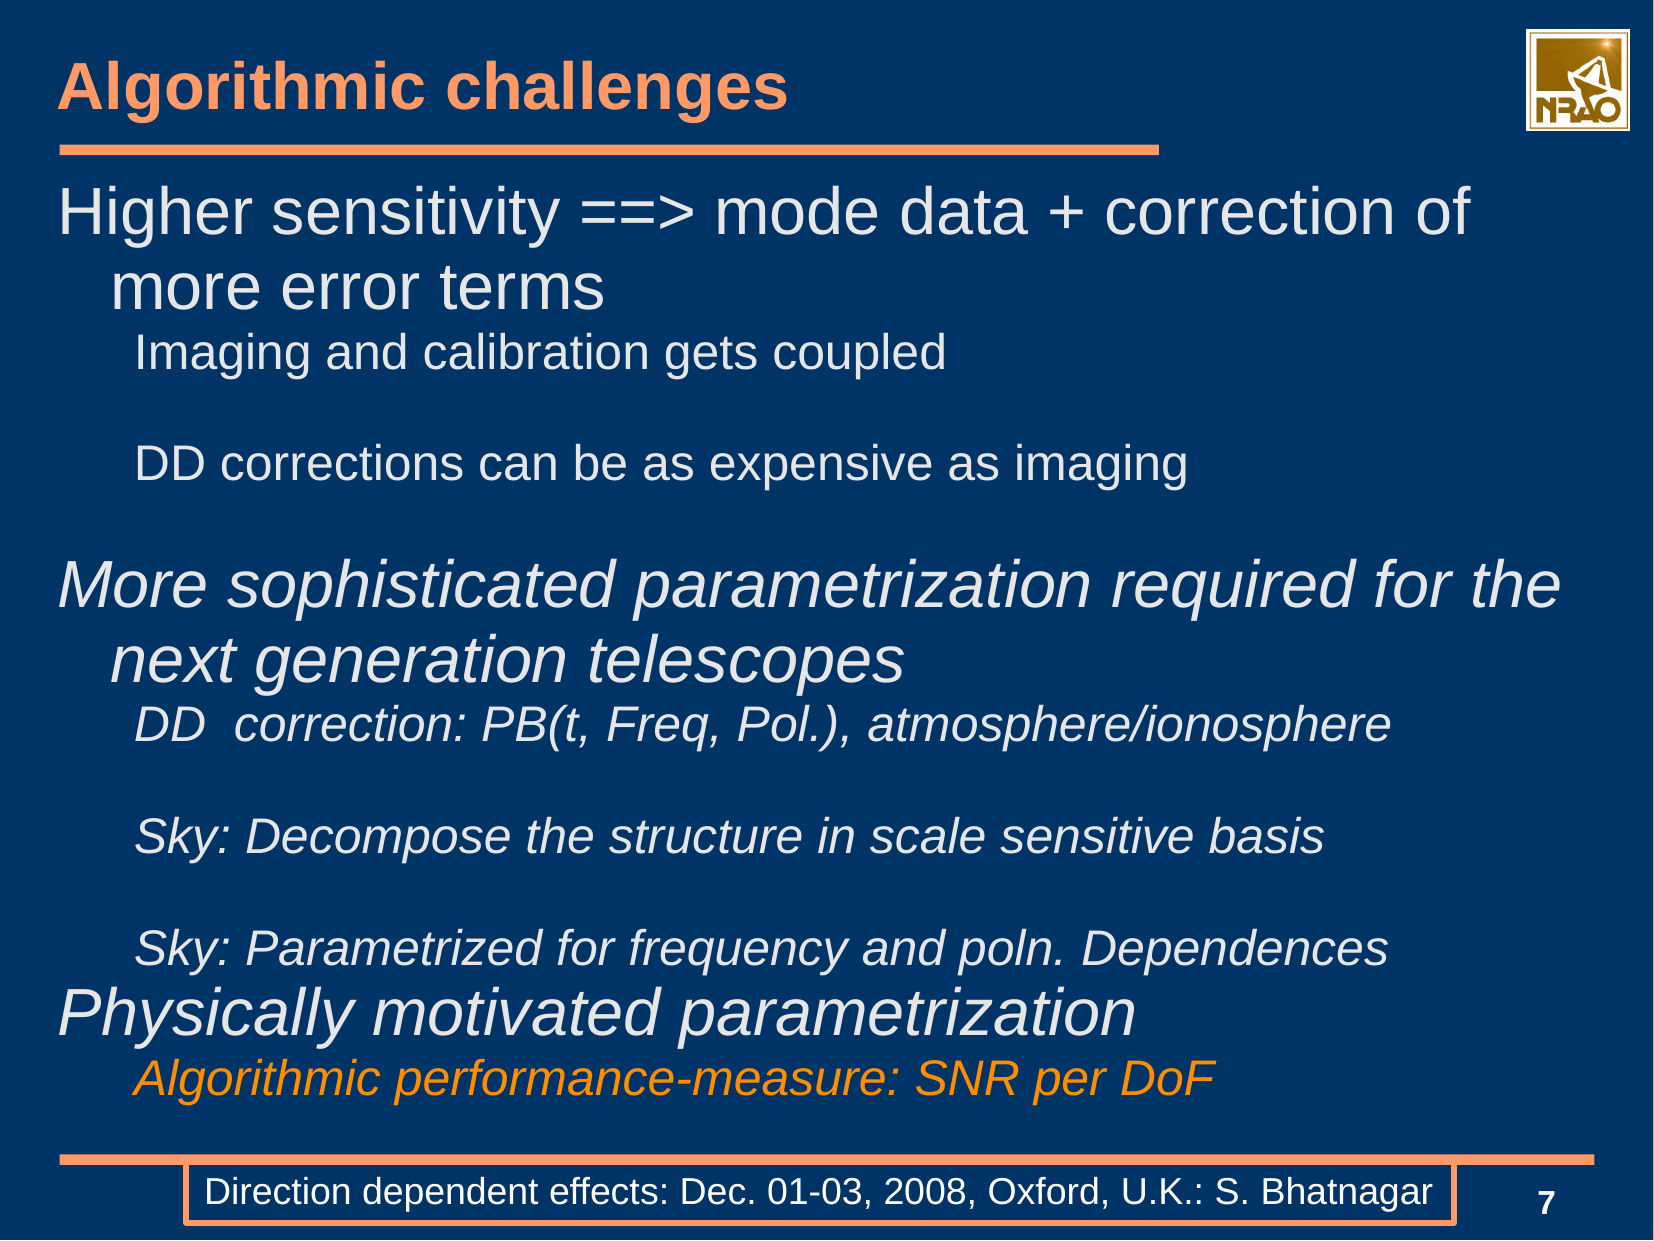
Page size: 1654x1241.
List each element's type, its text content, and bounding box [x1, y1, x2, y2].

list Higher sensitivity ==> mode data + correction of more error terms Imaging and calibration gets coupled DD corrections can be as expensive as imaging More sophisticated parametrization required for the next generation telescopes DD correction: PB(t, Freq, Pol.), atmosphere/ionosphere Sky: Decompose the structure in scale sensitive basis Sky: Parametrized for frequency and poln. Dependences Physically motivated parametrization Algorithmic performance-measure: SNR per DoF [39, 174, 1630, 1162]
picture [1526, 29, 1630, 131]
title Algorithmic challenges [56, 41, 1489, 131]
